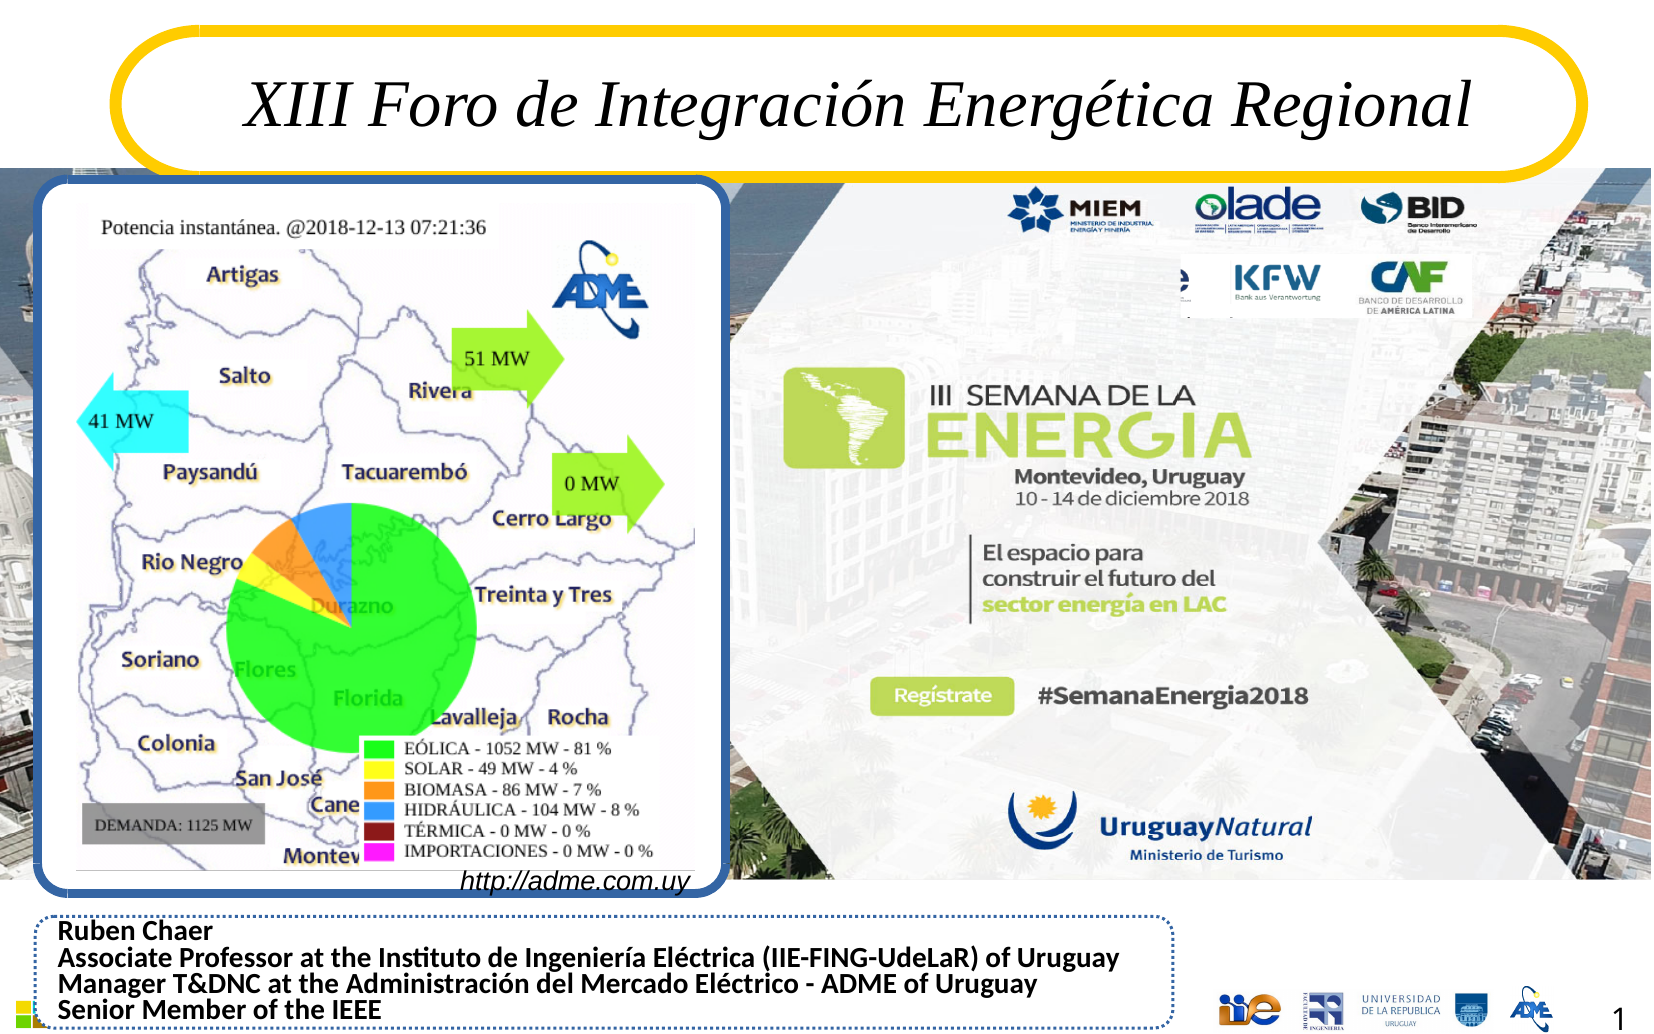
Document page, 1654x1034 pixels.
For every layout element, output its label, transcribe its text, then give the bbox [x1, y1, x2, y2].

picture [1213, 989, 1491, 1033]
picture [0, 168, 157, 880]
picture [76, 203, 695, 872]
picture [726, 168, 1651, 880]
text_box http://adme.com.uy [445, 858, 726, 899]
picture [15, 1000, 49, 1029]
text_box XIII Foro de Integración Energética Regional [115, 30, 1583, 164]
text_box [37, 179, 726, 894]
text_box Ruben Chaer Associate Professor at the Instituto de Ingeniería Eléctrica (IIE-FING-UdeLaR) of Uruguay Manager T&DNC at the Administración del Mercado Eléctrico - ADME of Uruguay Senior Member of the IEEE [35, 916, 1173, 1029]
picture [1510, 986, 1554, 1033]
